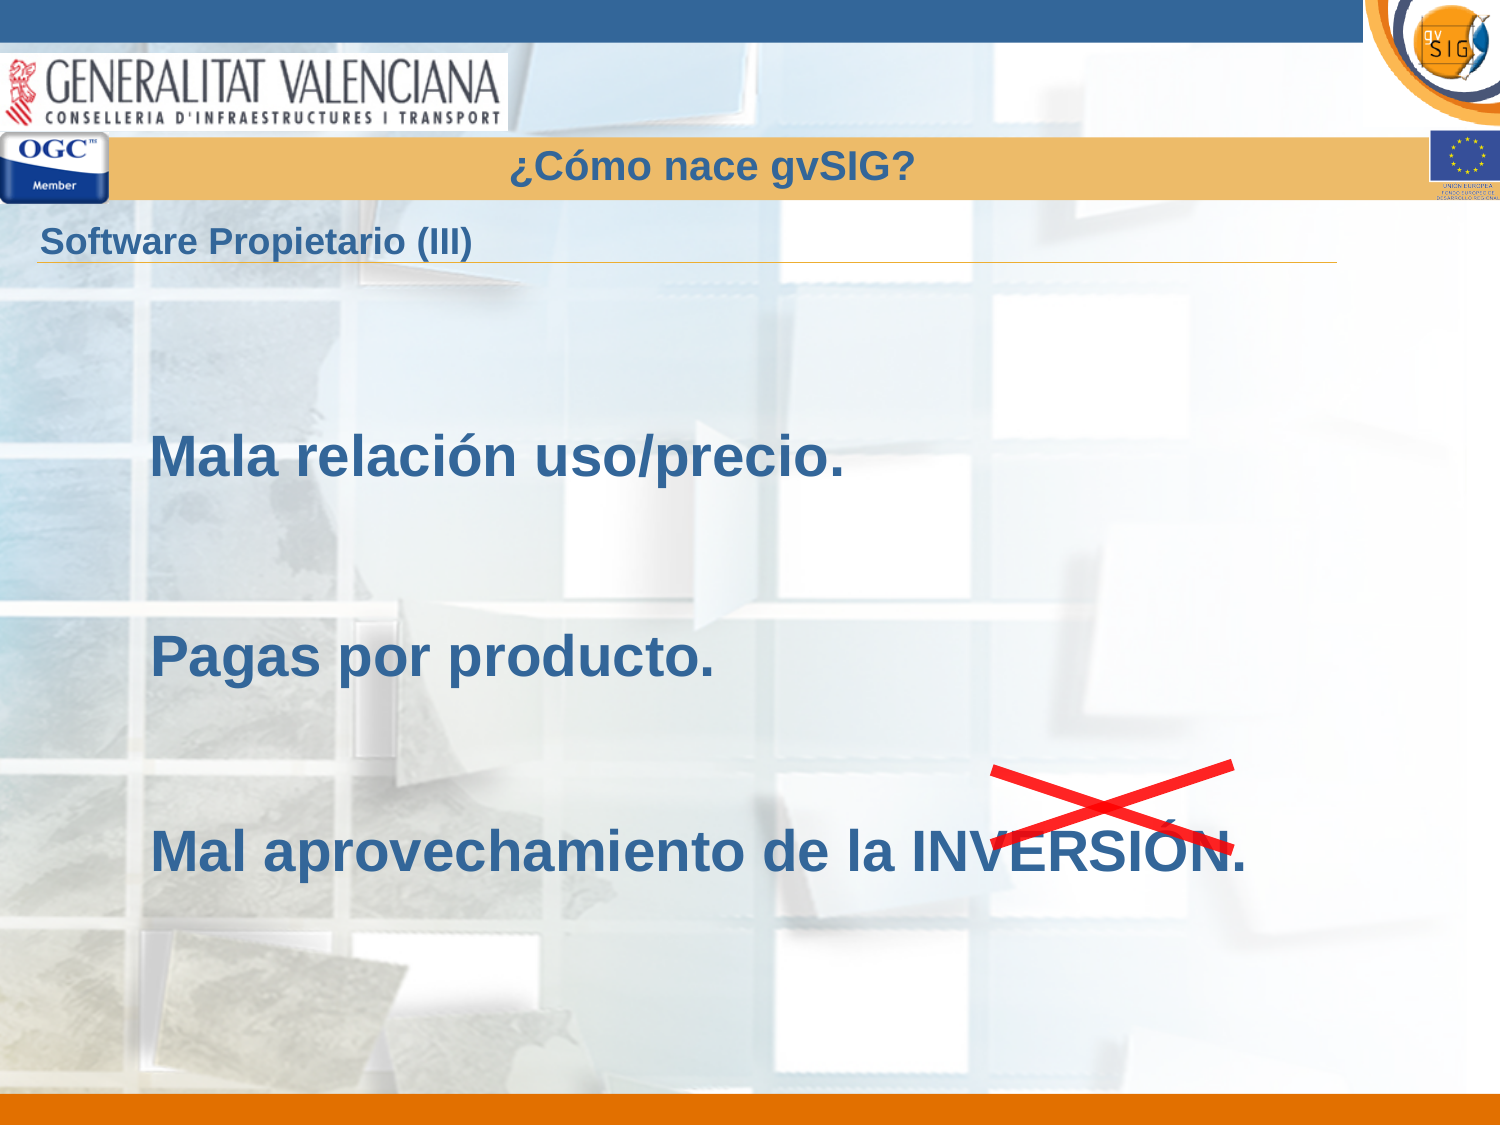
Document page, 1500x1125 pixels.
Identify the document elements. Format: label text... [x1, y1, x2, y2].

picture [0, 132, 109, 137]
picture [0, 53, 508, 131]
picture [1363, 0, 1500, 127]
text_box Mala relación uso/precio. Pagas por producto. Mal aprovechamiento de la INVERSIÓN. [133, 375, 1420, 841]
text_box ¿Cómo nace gvSIG? [0, 137, 1426, 205]
text_box Software Propietario (III) [25, 209, 946, 271]
picture [1429, 129, 1500, 200]
